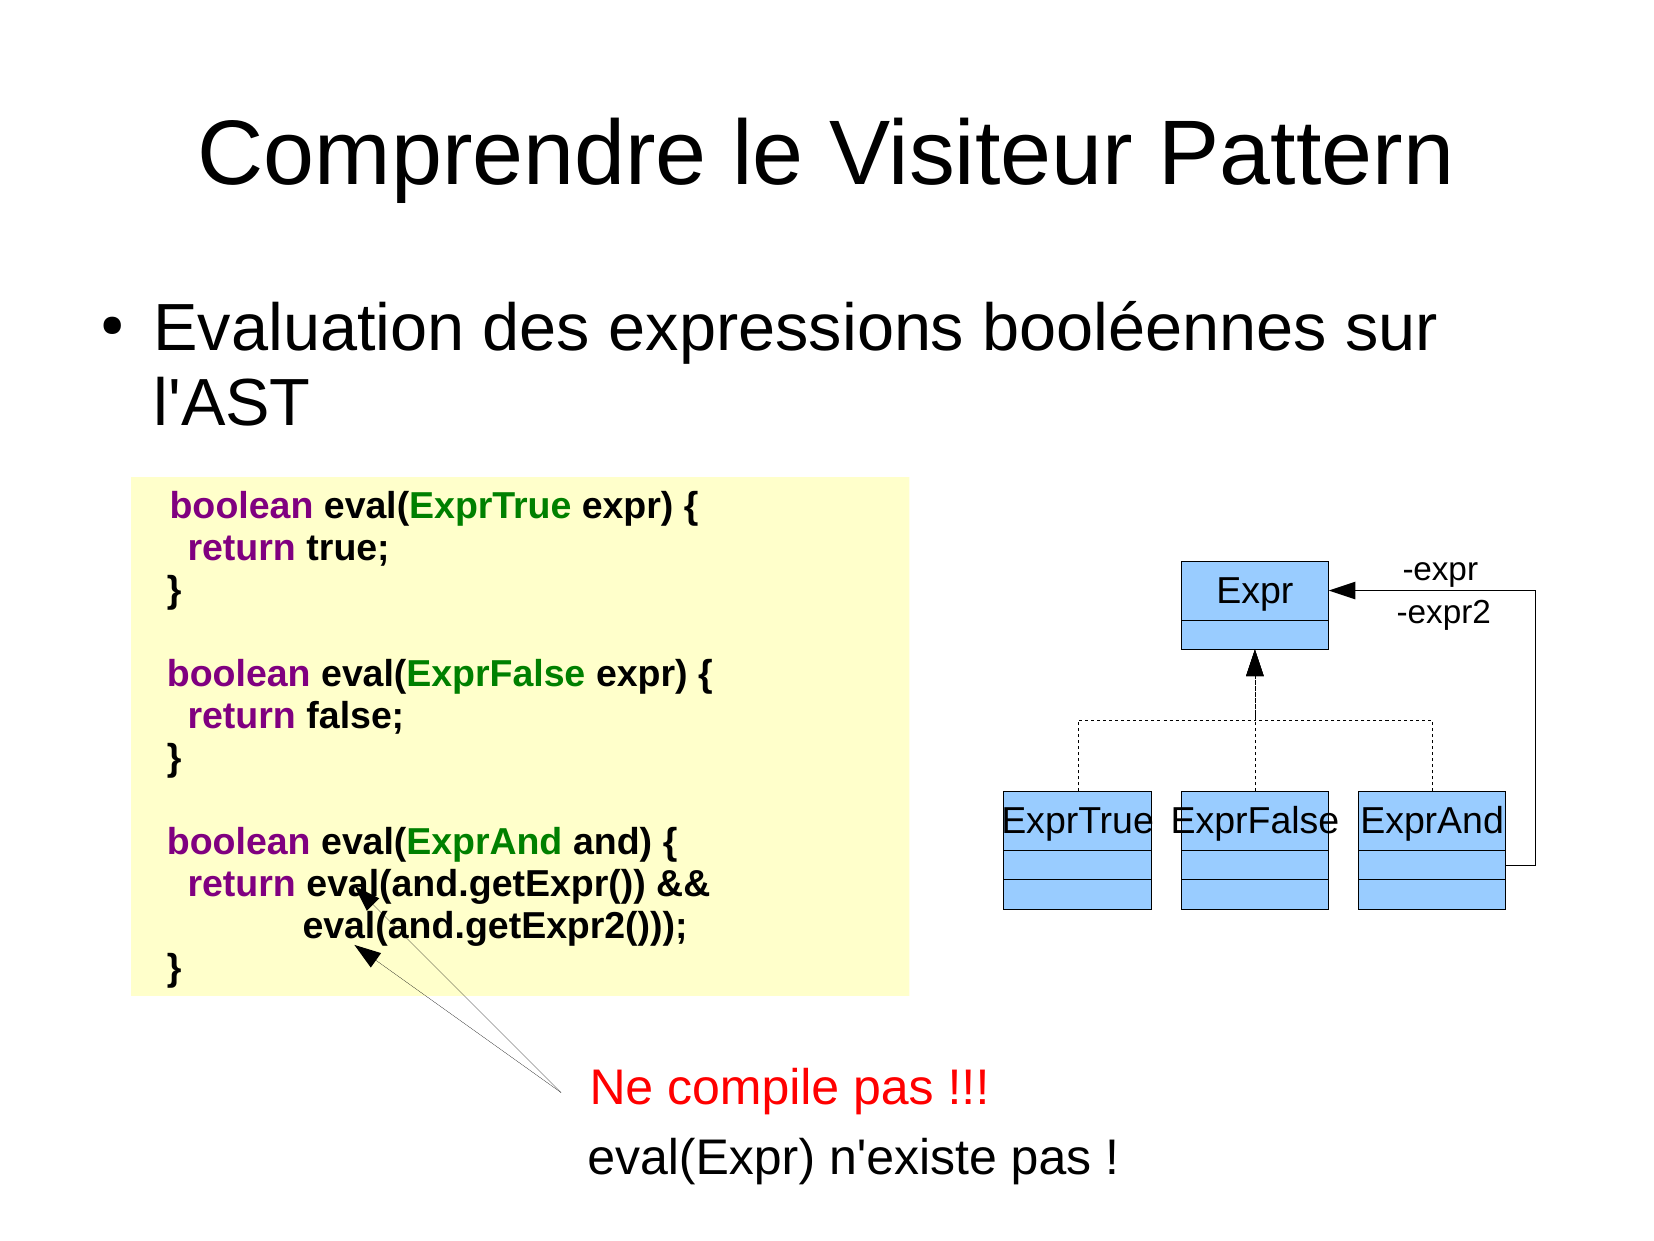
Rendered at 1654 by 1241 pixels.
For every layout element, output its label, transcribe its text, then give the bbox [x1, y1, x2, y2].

text_box Ne compile pas !!! [574, 1051, 1004, 1122]
text_box ExprAnd [1358, 791, 1506, 850]
text_box [1358, 850, 1506, 910]
text_box [1181, 850, 1329, 910]
text_box ExprTrue [1003, 791, 1152, 850]
text_box boolean eval(ExprTrue expr) { return true; } boolean eval(ExprFalse expr) { return false; } boolean eval(ExprAnd and) { return eval(and.getExpr()) && eval(and.getExpr2())); } [131, 477, 910, 996]
list Evaluation des expressions booléennes sur l'AST [82, 290, 1571, 473]
text_box Expr [1181, 561, 1329, 620]
text_box -expr2 [1381, 586, 1507, 638]
text_box [1003, 850, 1152, 910]
text_box -expr [1387, 543, 1494, 596]
text_box ExprFalse [1181, 791, 1329, 850]
title Comprendre le Visiteur Pattern [82, 56, 1571, 250]
text_box [1181, 620, 1329, 650]
text_box eval(Expr) n'existe pas ! [572, 1122, 1135, 1193]
